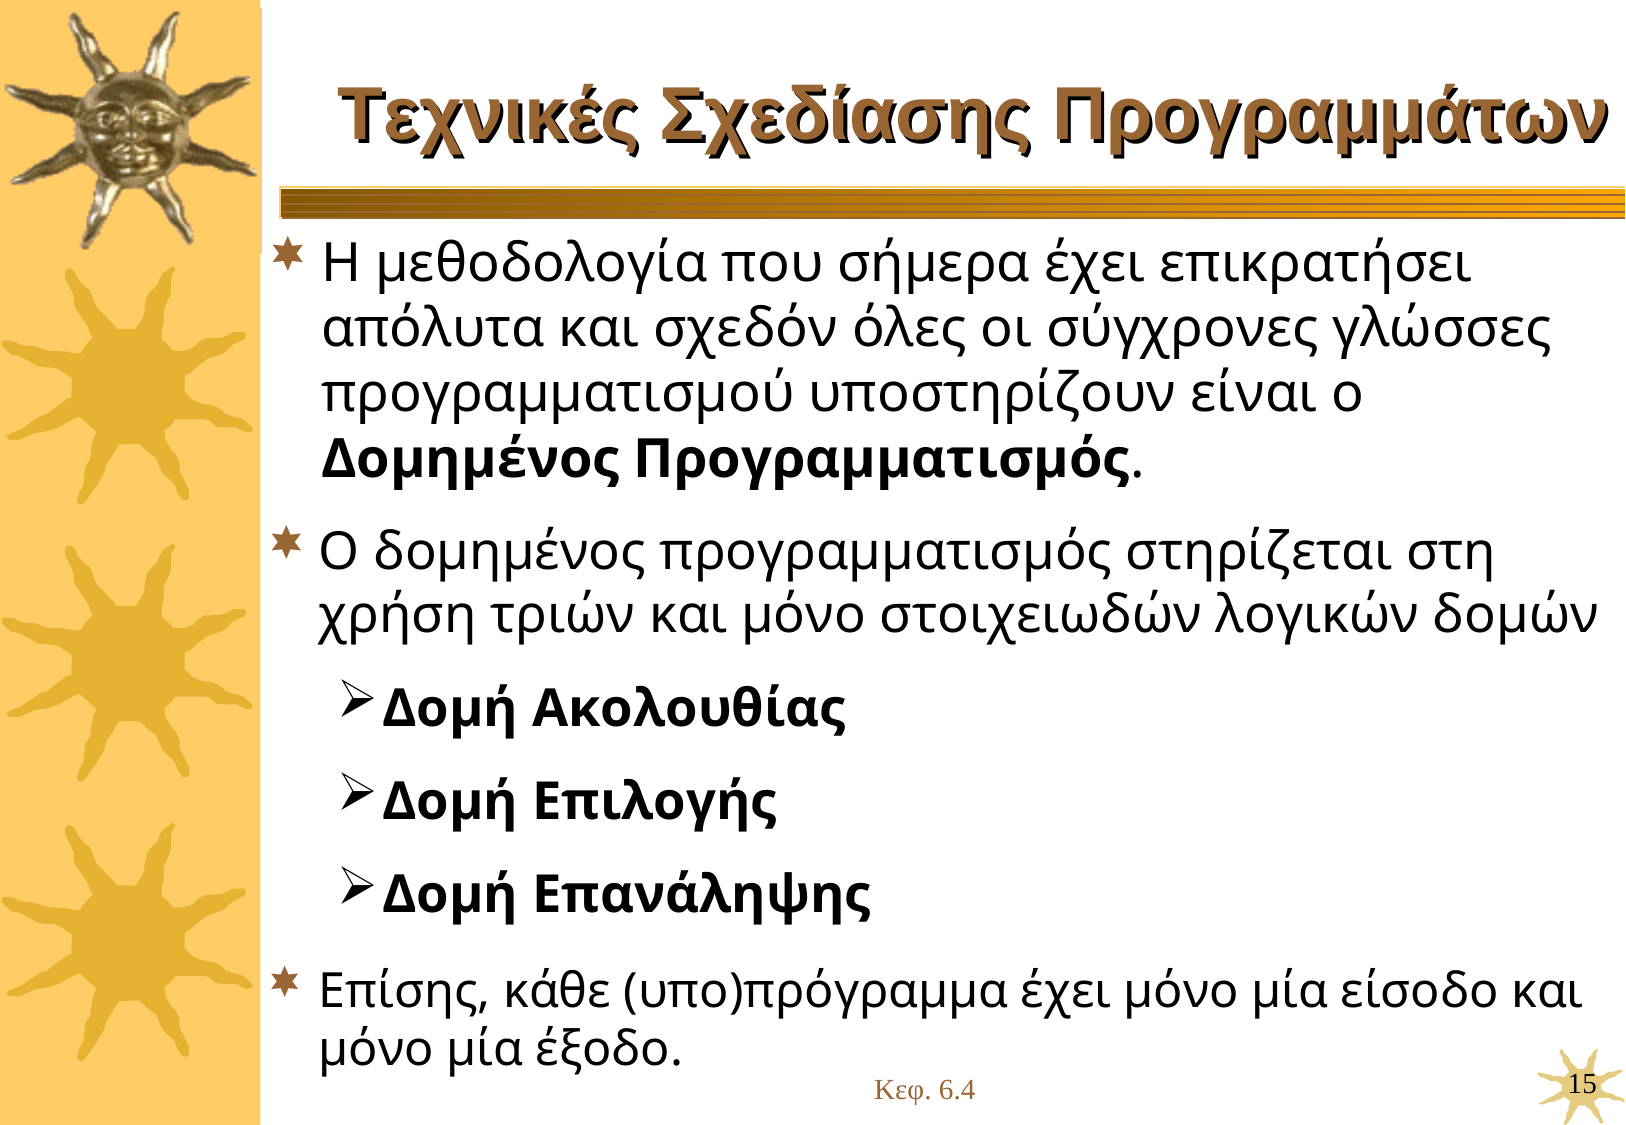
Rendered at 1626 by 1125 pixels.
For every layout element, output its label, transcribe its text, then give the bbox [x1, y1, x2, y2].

text_box Ο δομημένος προγραμματισμός στηρίζεται στη χρήση τριών και μόνο στοιχειωδών λογικών δομών Δομή Ακολουθίας Δομή Επιλογής Δομή Επανάληψης Επίσης, κάθε (υπο)πρόγραμμα έχει μόνο μία είσοδο και μόνο μία έξοδο. [249, 509, 1626, 1125]
text_box Τεχνικές Σχεδίασης Προγραμμάτων [0, 49, 1625, 163]
picture [1, 163, 262, 254]
picture [1, 8, 262, 49]
text_box Η μεθοδολογία που σήμερα έχει επικρατήσει απόλυτα και σχεδόν όλες οι σύγχρονες γλώσσες προγραμματισμού υποστηρίζουν είναι ο Δομημένος Προγραμματισμός. [249, 219, 1626, 509]
